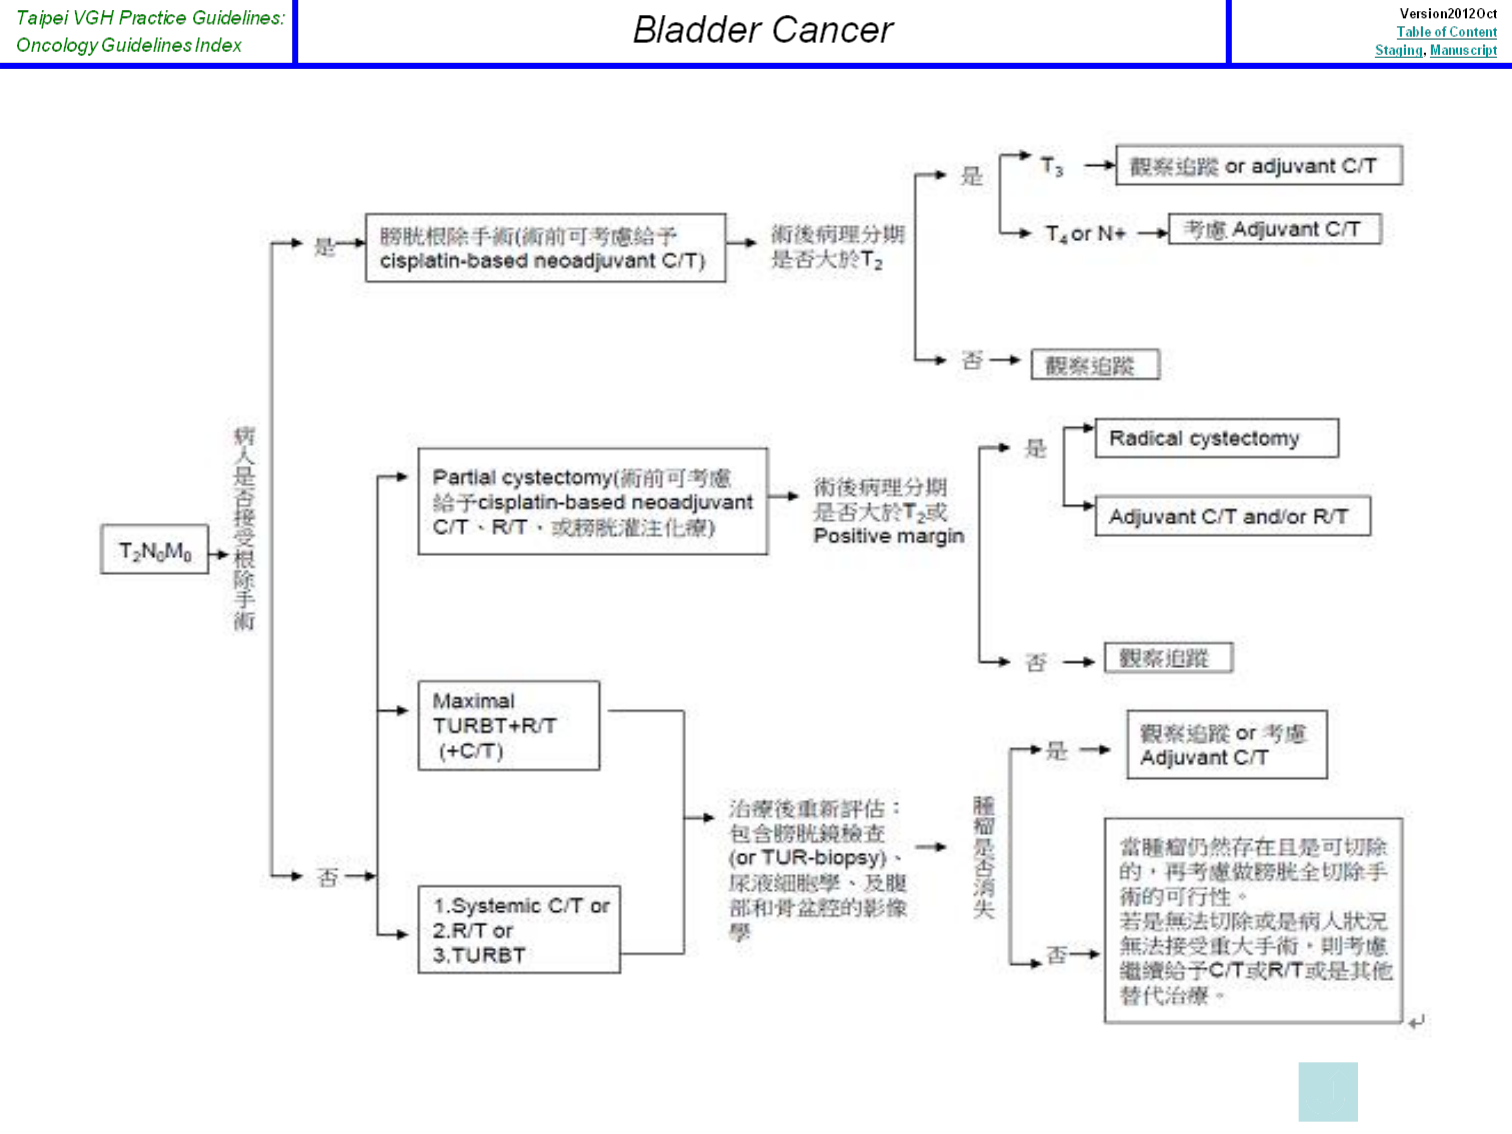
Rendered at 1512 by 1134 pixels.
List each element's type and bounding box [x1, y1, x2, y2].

picture [59, 129, 1512, 1040]
